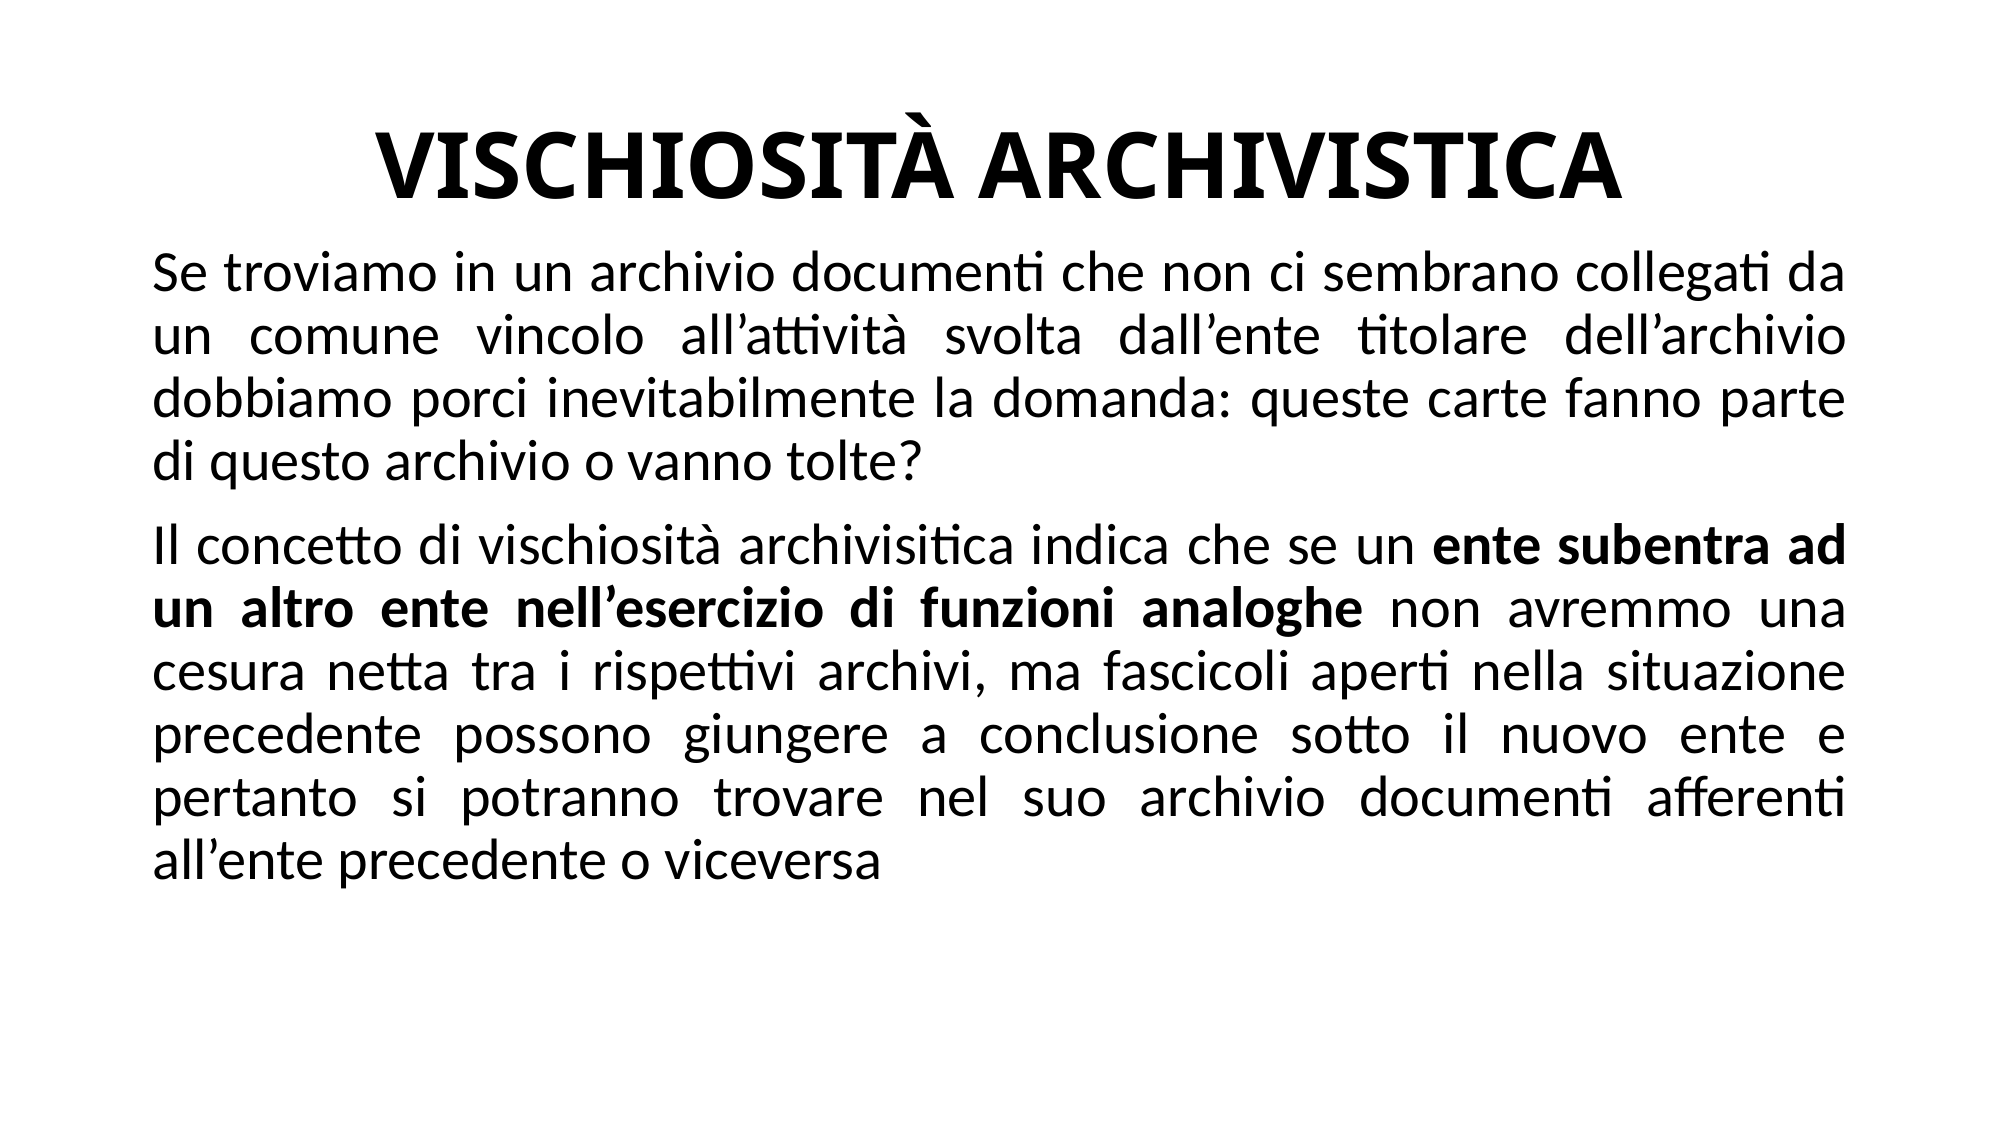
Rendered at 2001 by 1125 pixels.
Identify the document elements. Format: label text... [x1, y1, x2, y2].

title VISCHIOSITÀ ARCHIVISTICA [137, 59, 1863, 233]
list Se troviamo in un archivio documenti che non ci sembrano collegati da un comune vincolo all’attività svolta dall’ente titolare dell’archivio dobbiamo porci inevitabilmente la domanda: queste carte fanno parte di questo archivio o vanno tolte? Il concetto di vischiosità archivisitica indica che se un ente subentra ad un altro ente nell’esercizio di funzioni analoghe non avremmo una cesura netta tra i rispettivi archivi, ma fascicoli aperti nella situazione precedente possono giungere a conclusione sotto il nuovo ente e pertanto si potranno trovare nel suo archivio documenti afferenti all’ente precedente o viceversa [137, 233, 1863, 1014]
